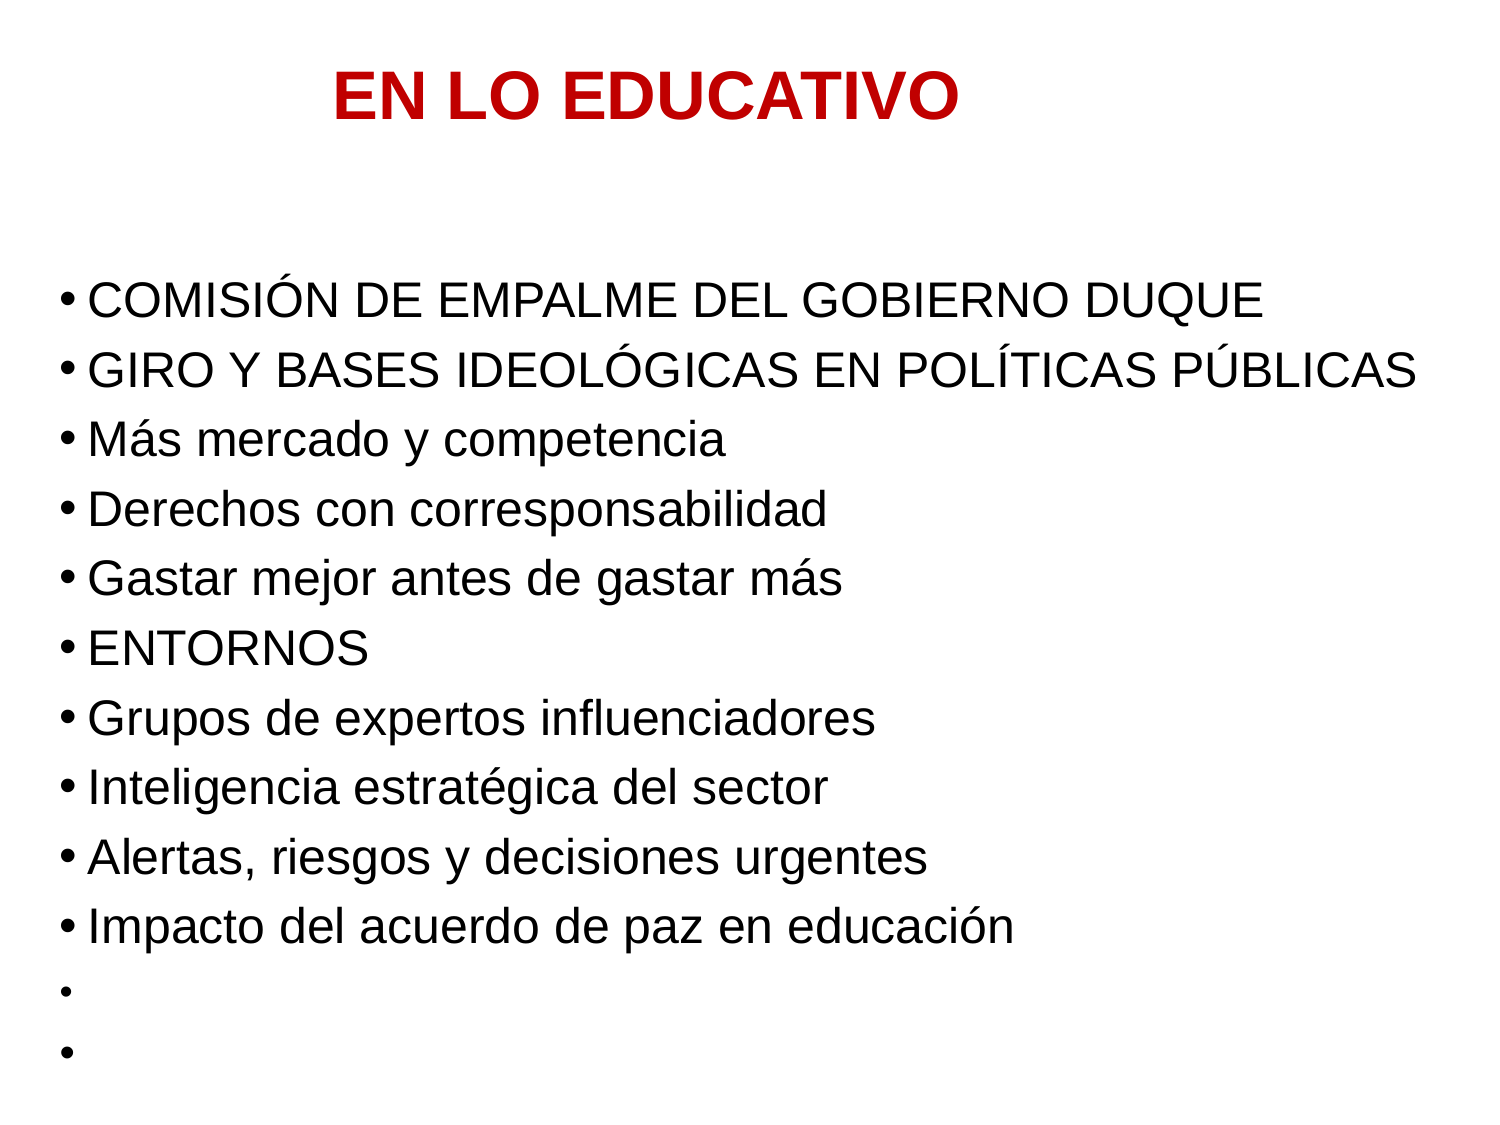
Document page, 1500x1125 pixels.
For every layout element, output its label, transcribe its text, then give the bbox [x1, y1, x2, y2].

title EN LO EDUCATIVO [0, 0, 1294, 207]
list COMISIÓN DE EMPALME DEL GOBIERNO DUQUE GIRO Y BASES IDEOLÓGICAS EN POLÍTICAS PÚBLICAS Más mercado y competencia Derechos con corresponsabilidad Gastar mejor antes de gastar más ENTORNOS Grupos de expertos influenciadores Inteligencia estratégica del sector Alertas, riesgos y decisiones urgentes Impacto del acuerdo de paz en educación [44, 206, 1483, 1014]
